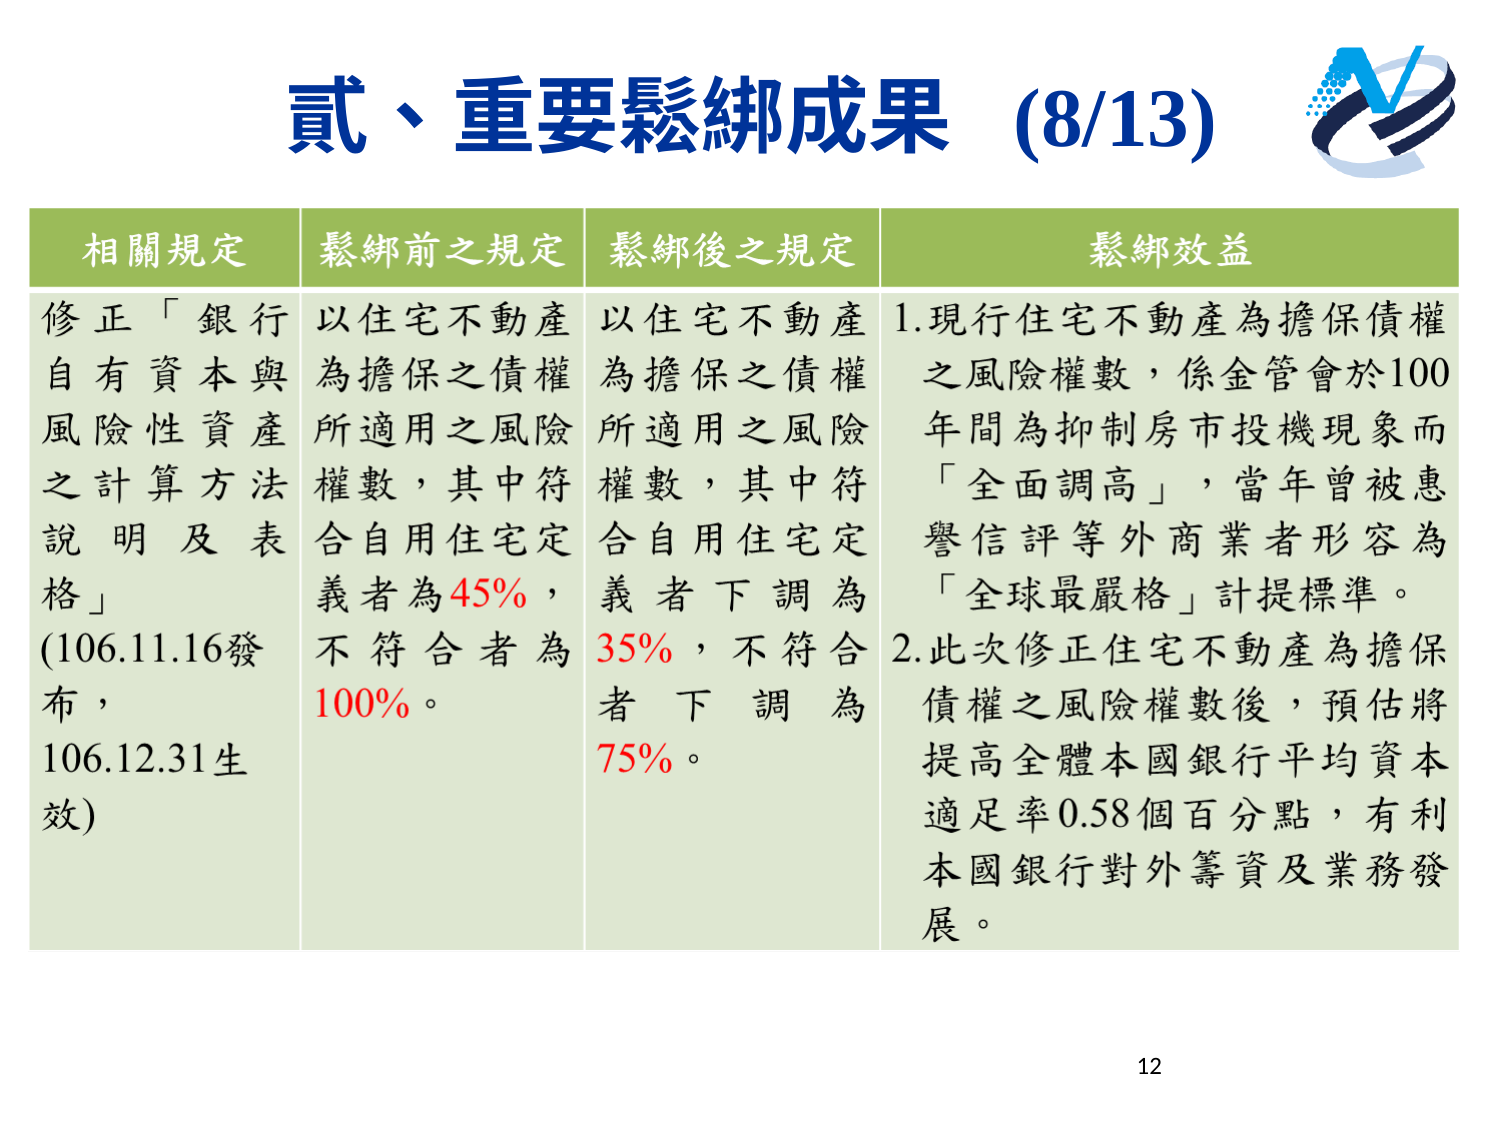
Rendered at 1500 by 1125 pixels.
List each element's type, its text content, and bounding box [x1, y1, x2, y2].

picture [28, 207, 1460, 972]
title 貳、重要鬆綁成果 (8/13) [76, 19, 1427, 207]
text_box 12 [1121, 1035, 1472, 1095]
